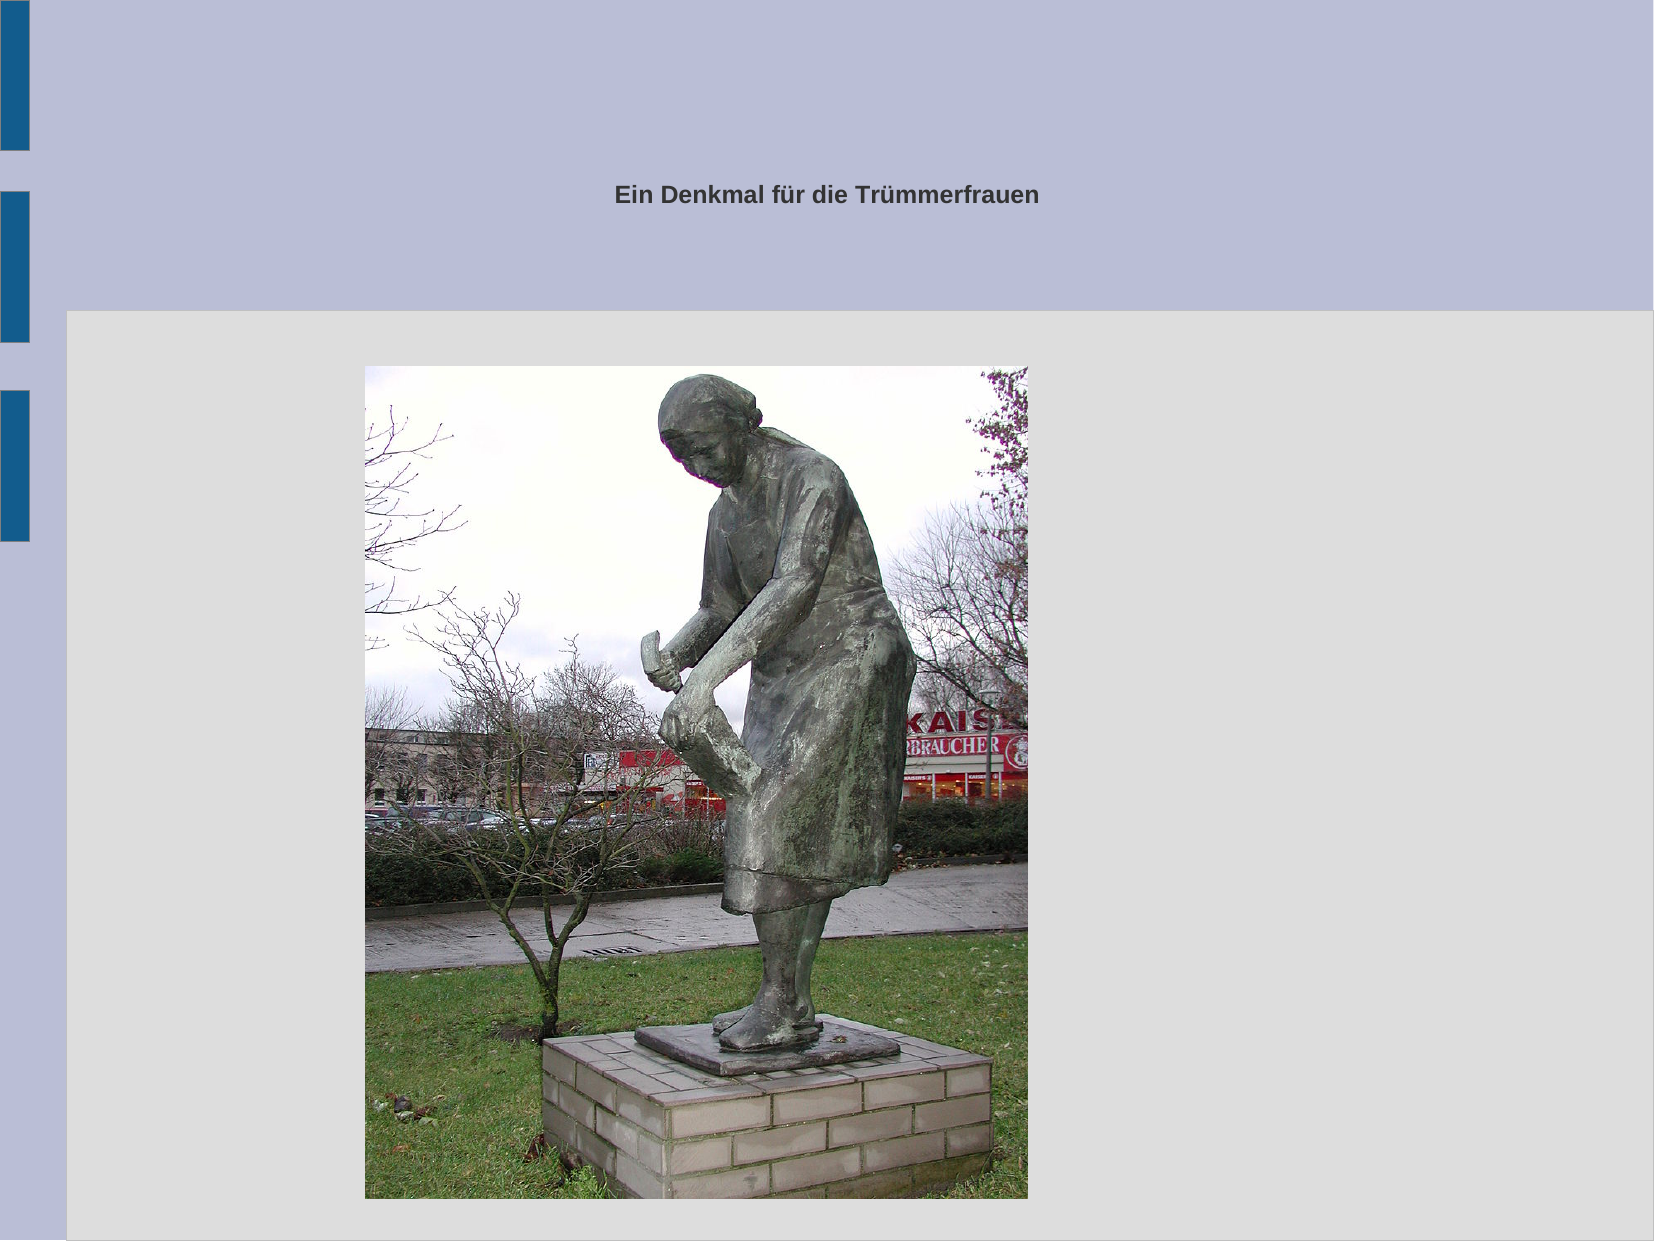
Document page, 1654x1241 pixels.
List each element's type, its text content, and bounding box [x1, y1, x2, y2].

picture [365, 366, 1028, 1199]
title Ein Denkmal für die Trümmerfrauen [121, 91, 1534, 299]
